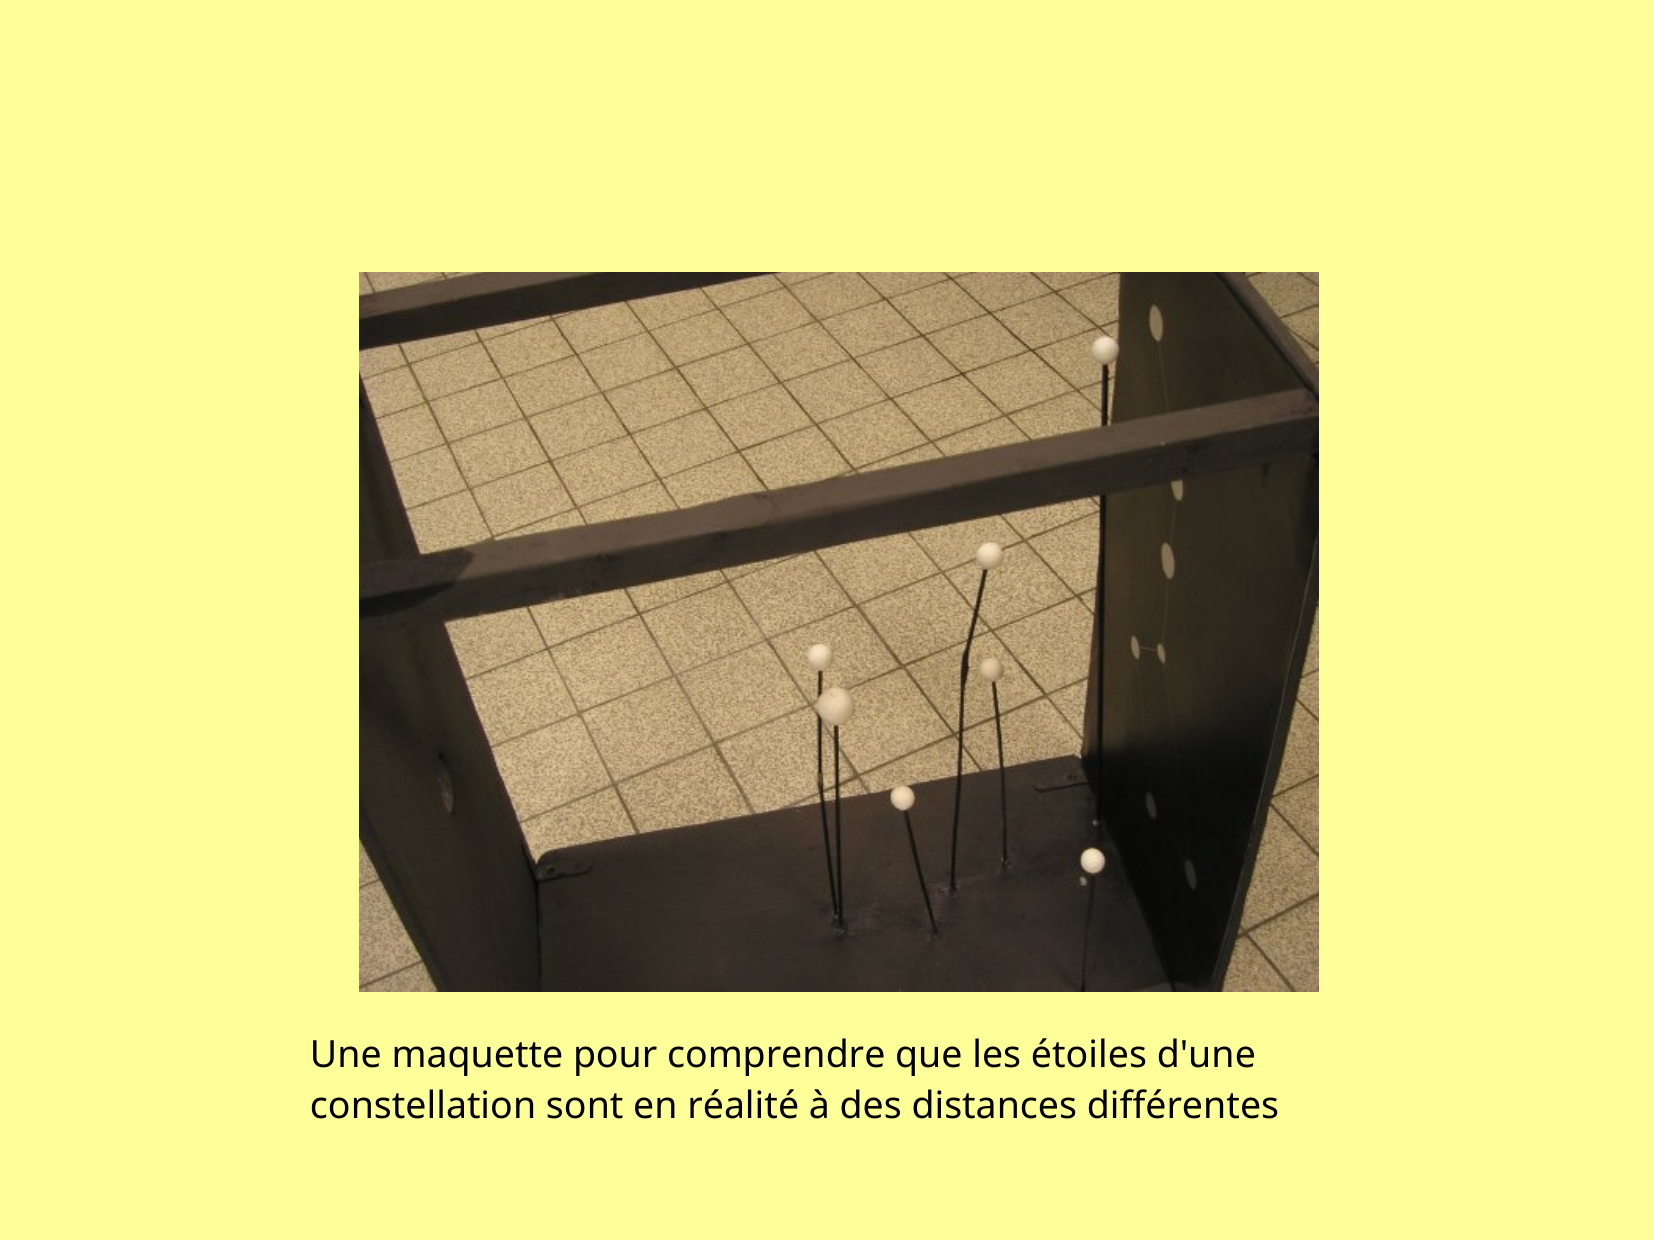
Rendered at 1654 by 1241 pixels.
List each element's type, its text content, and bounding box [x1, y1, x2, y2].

picture [359, 272, 1319, 992]
text_box Une maquette pour comprendre que les étoiles d'une constellation sont en réalité à des distances différentes [295, 1020, 1418, 1123]
